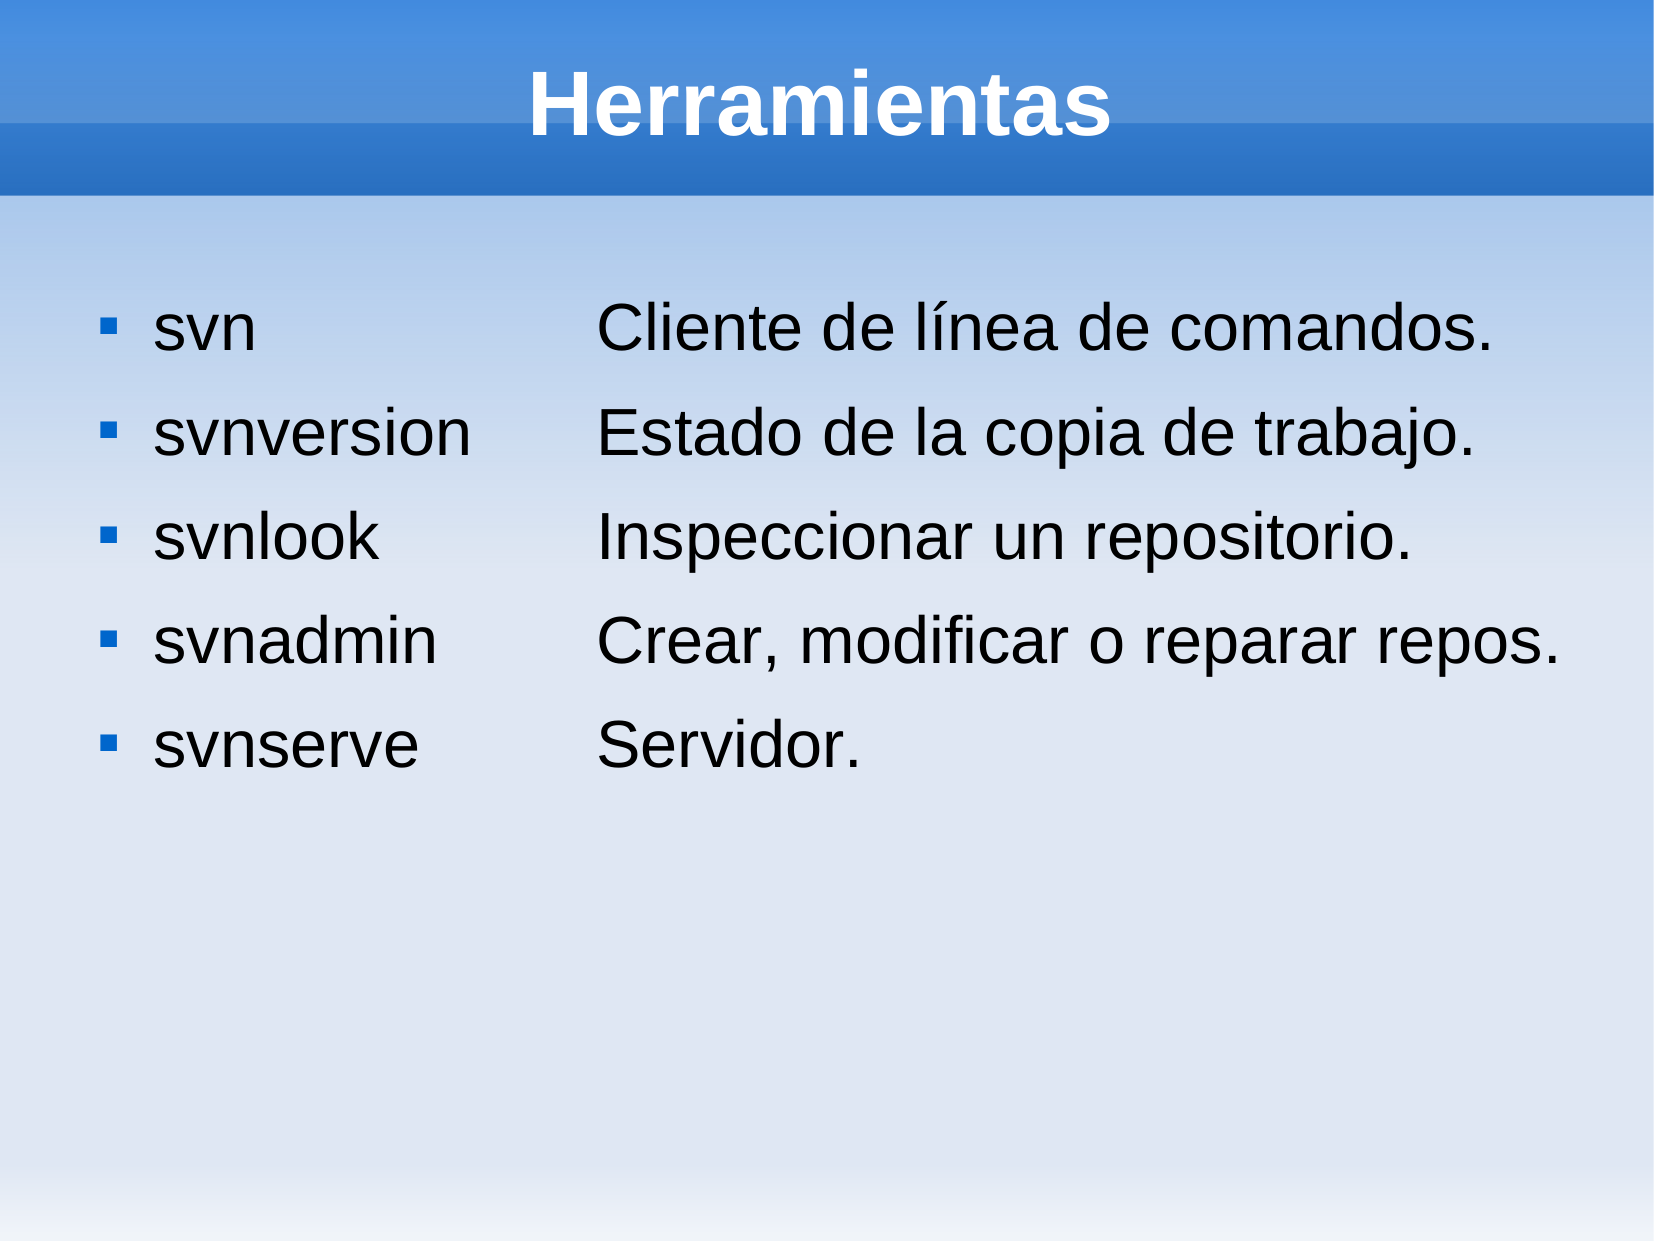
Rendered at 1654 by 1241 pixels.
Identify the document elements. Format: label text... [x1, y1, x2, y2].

title Herramientas [76, 7, 1565, 200]
list svn Cliente de línea de comandos. svnversion Estado de la copia de trabajo. svnlook Inspeccionar un repositorio. svnadmin Crear, modificar o reparar repos. svnserve Servidor. [82, 290, 1571, 1094]
picture [0, 0, 1654, 1241]
